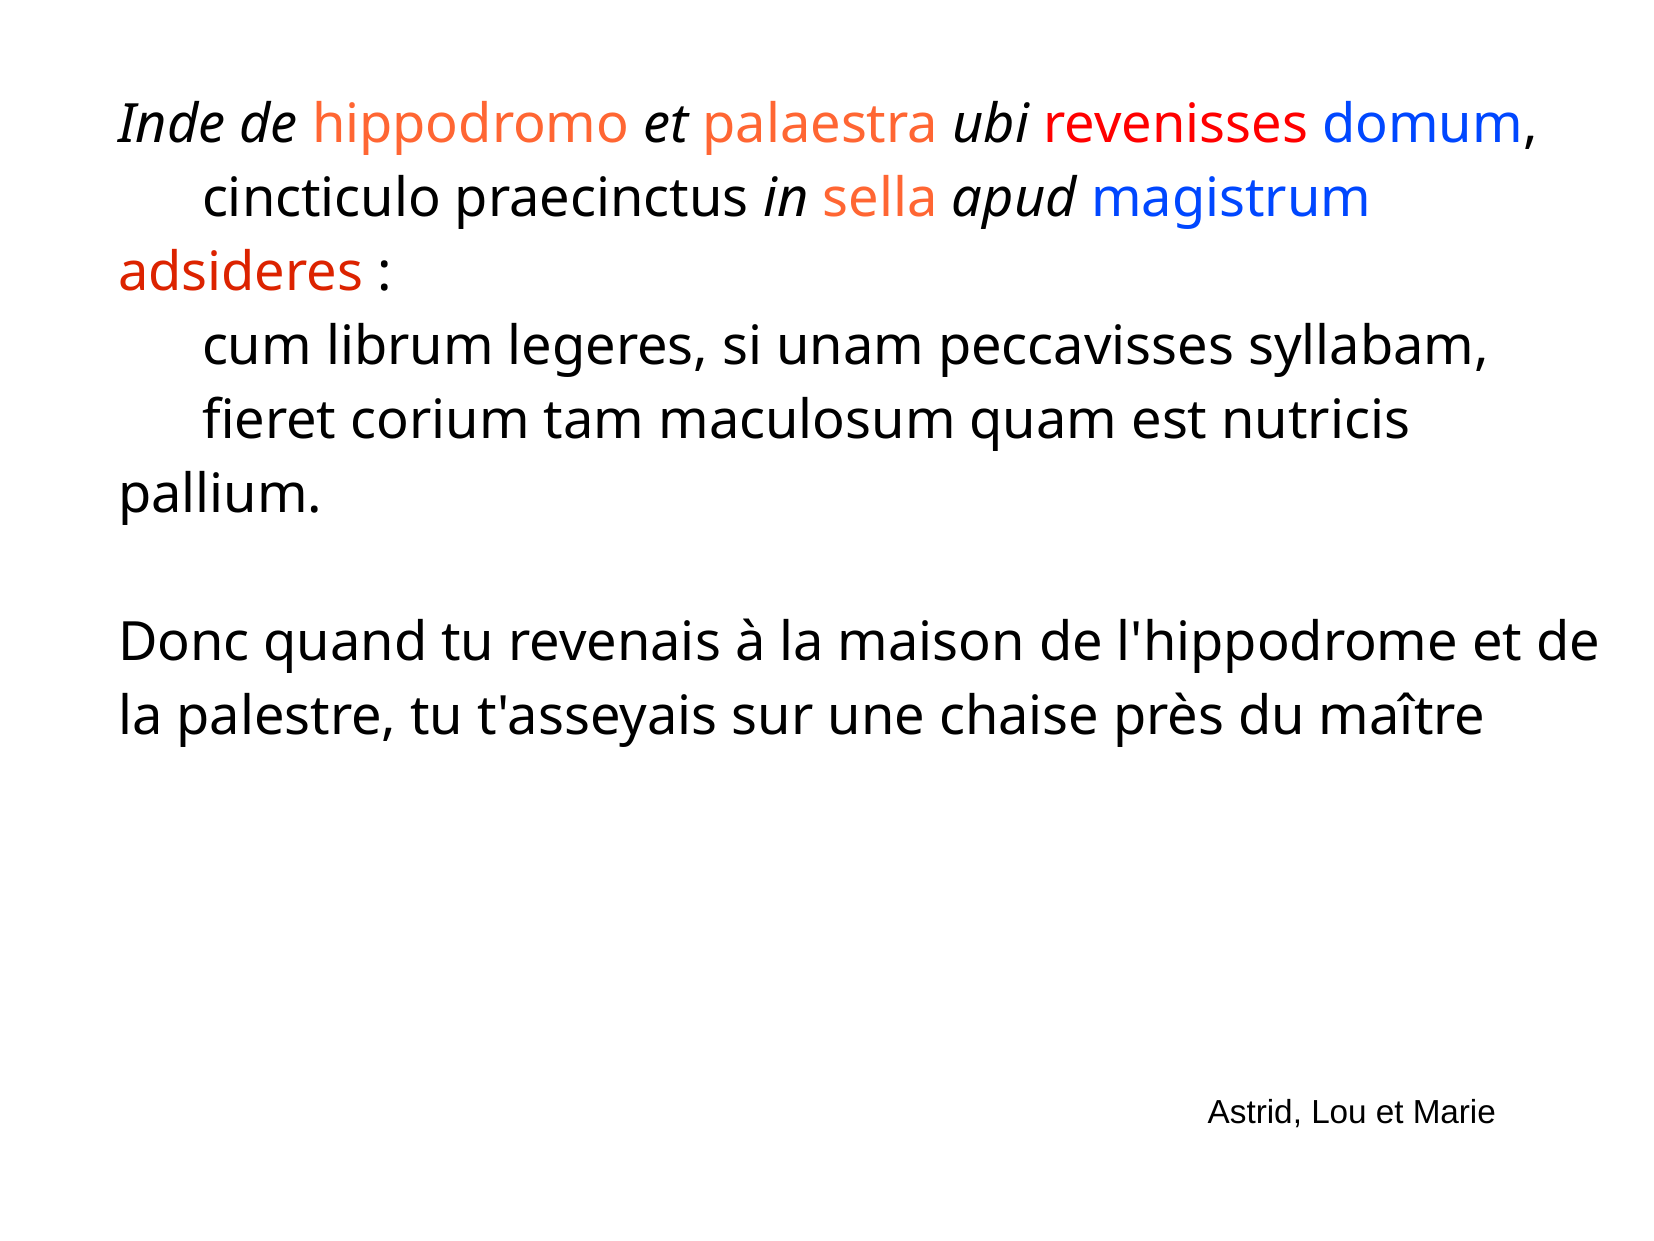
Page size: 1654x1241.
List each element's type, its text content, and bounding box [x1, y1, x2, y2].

list Inde de hippodromo et palaestra ubi revenisses domum, cincticulo praecinctus in sella apud magistrum adsideres : cum librum legeres, si unam peccavisses syllabam, fieret corium tam maculosum quam est nutricis pallium. Donc quand tu revenais à la maison de l'hippodrome et de la palestre, tu t'asseyais sur une chaise près du maître [118, 84, 1607, 1111]
text_box Astrid, Lou et Marie [1192, 1086, 1512, 1139]
